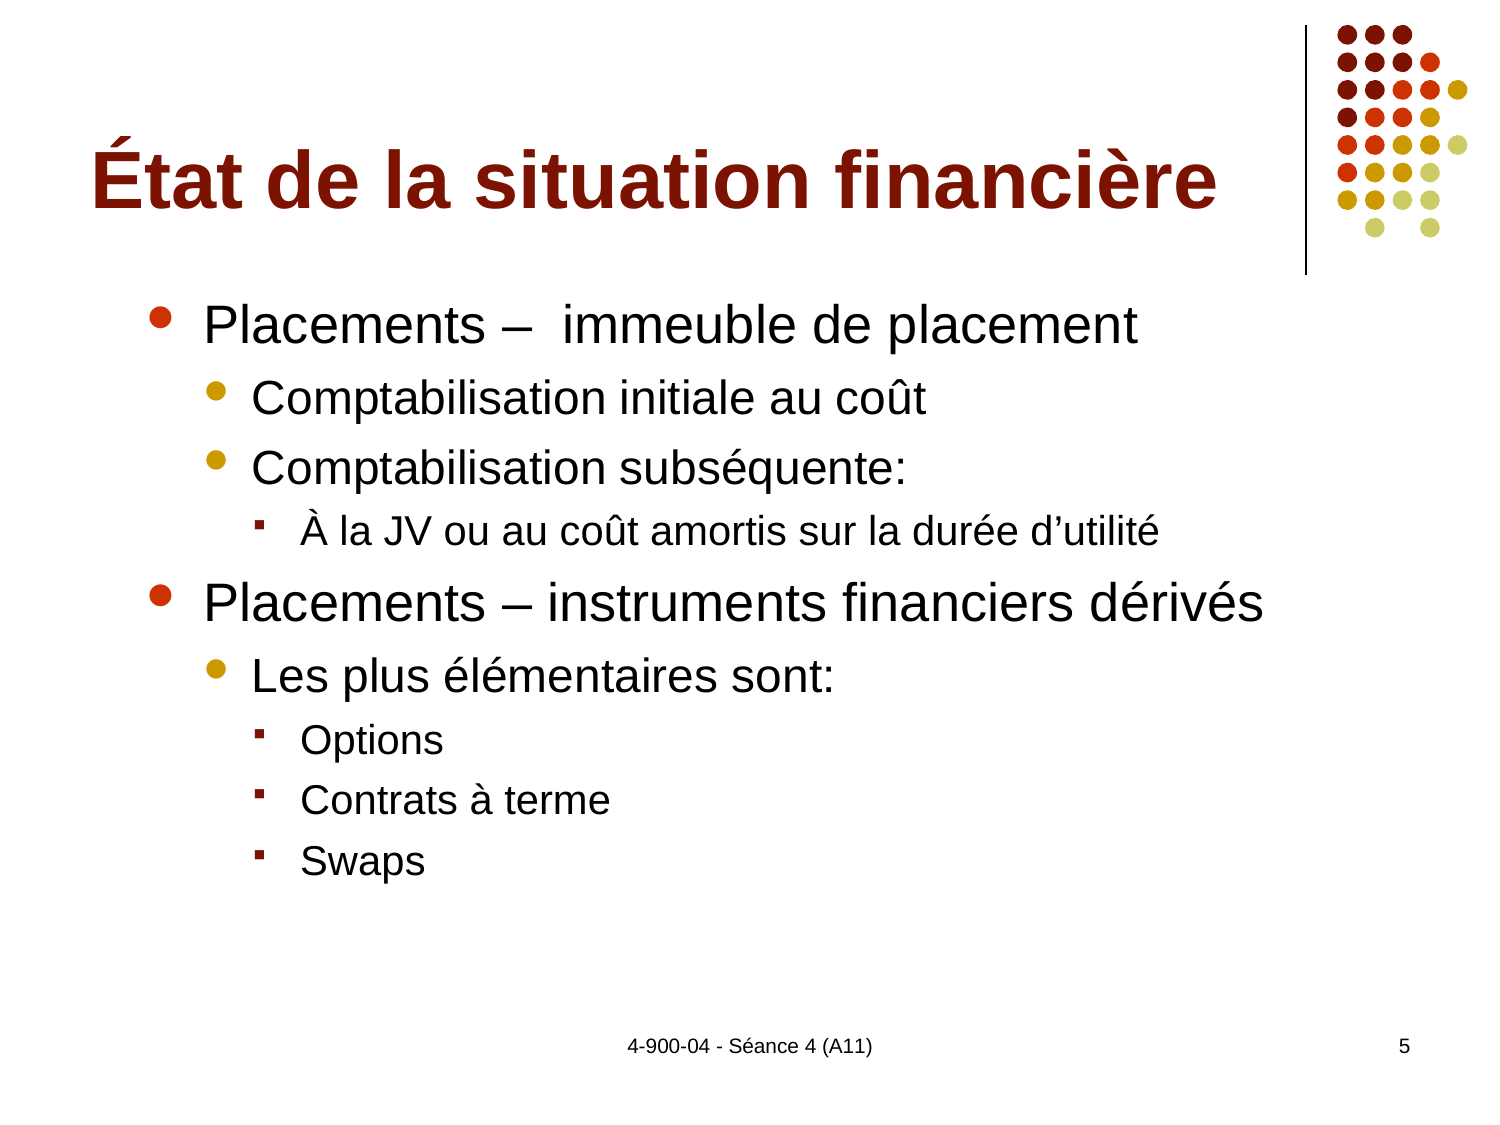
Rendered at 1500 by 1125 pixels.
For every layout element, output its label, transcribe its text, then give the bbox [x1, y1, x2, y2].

text_box <numéro> [1074, 1025, 1426, 1101]
text_box 4-900-04 - Séance 4 (A11) [512, 1025, 988, 1101]
list Placements – immeuble de placement Comptabilisation initiale au coût Comptabilisation subséquente: À la JV ou au coût amortis sur la durée d’utilité Placements – instruments financiers dérivés Les plus élémentaires sont: Options Contrats à terme Swaps [75, 282, 1426, 1006]
title État de la situation financière [74, 20, 1313, 233]
